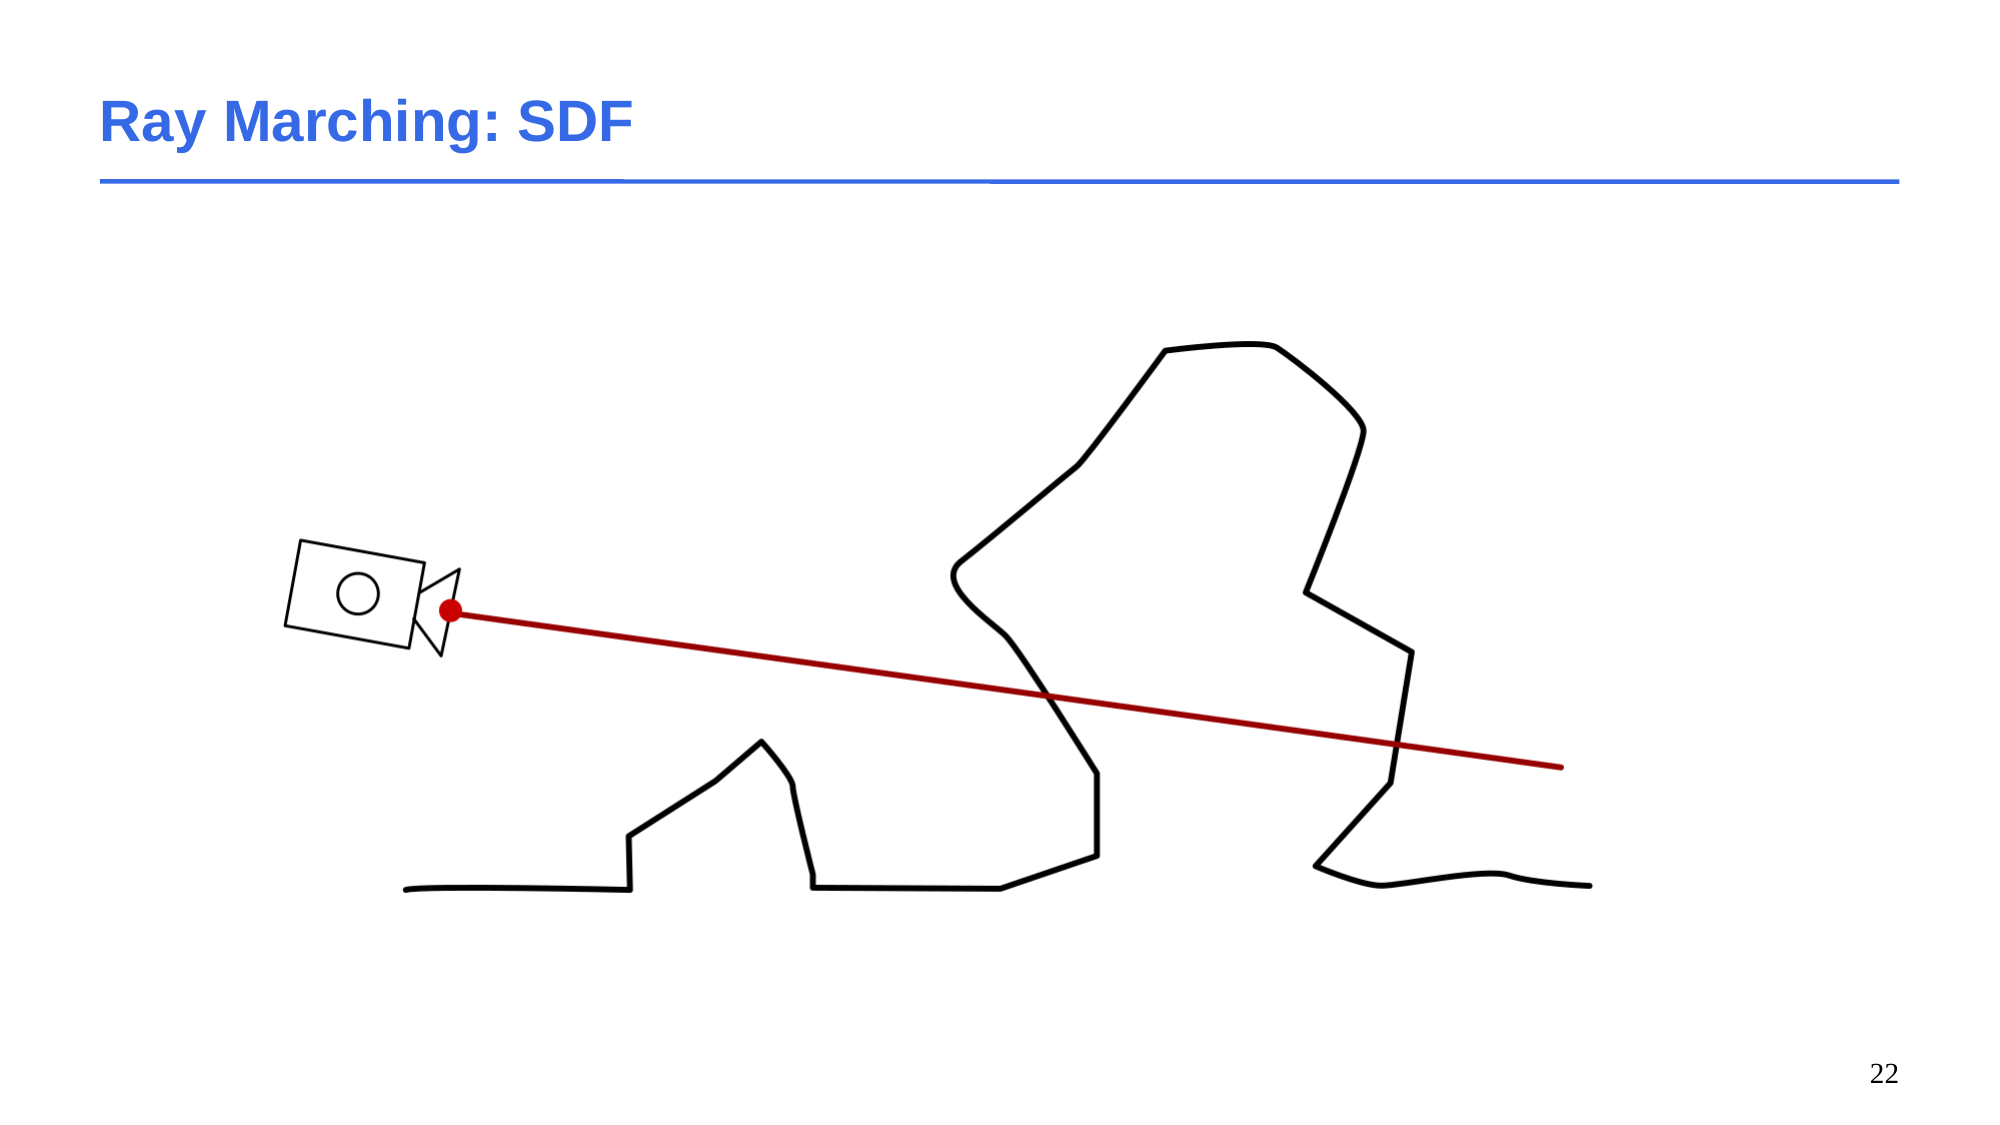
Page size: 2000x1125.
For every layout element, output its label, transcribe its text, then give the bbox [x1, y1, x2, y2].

picture [176, 299, 1726, 1045]
title Ray Marching: SDF [99, 27, 1900, 215]
